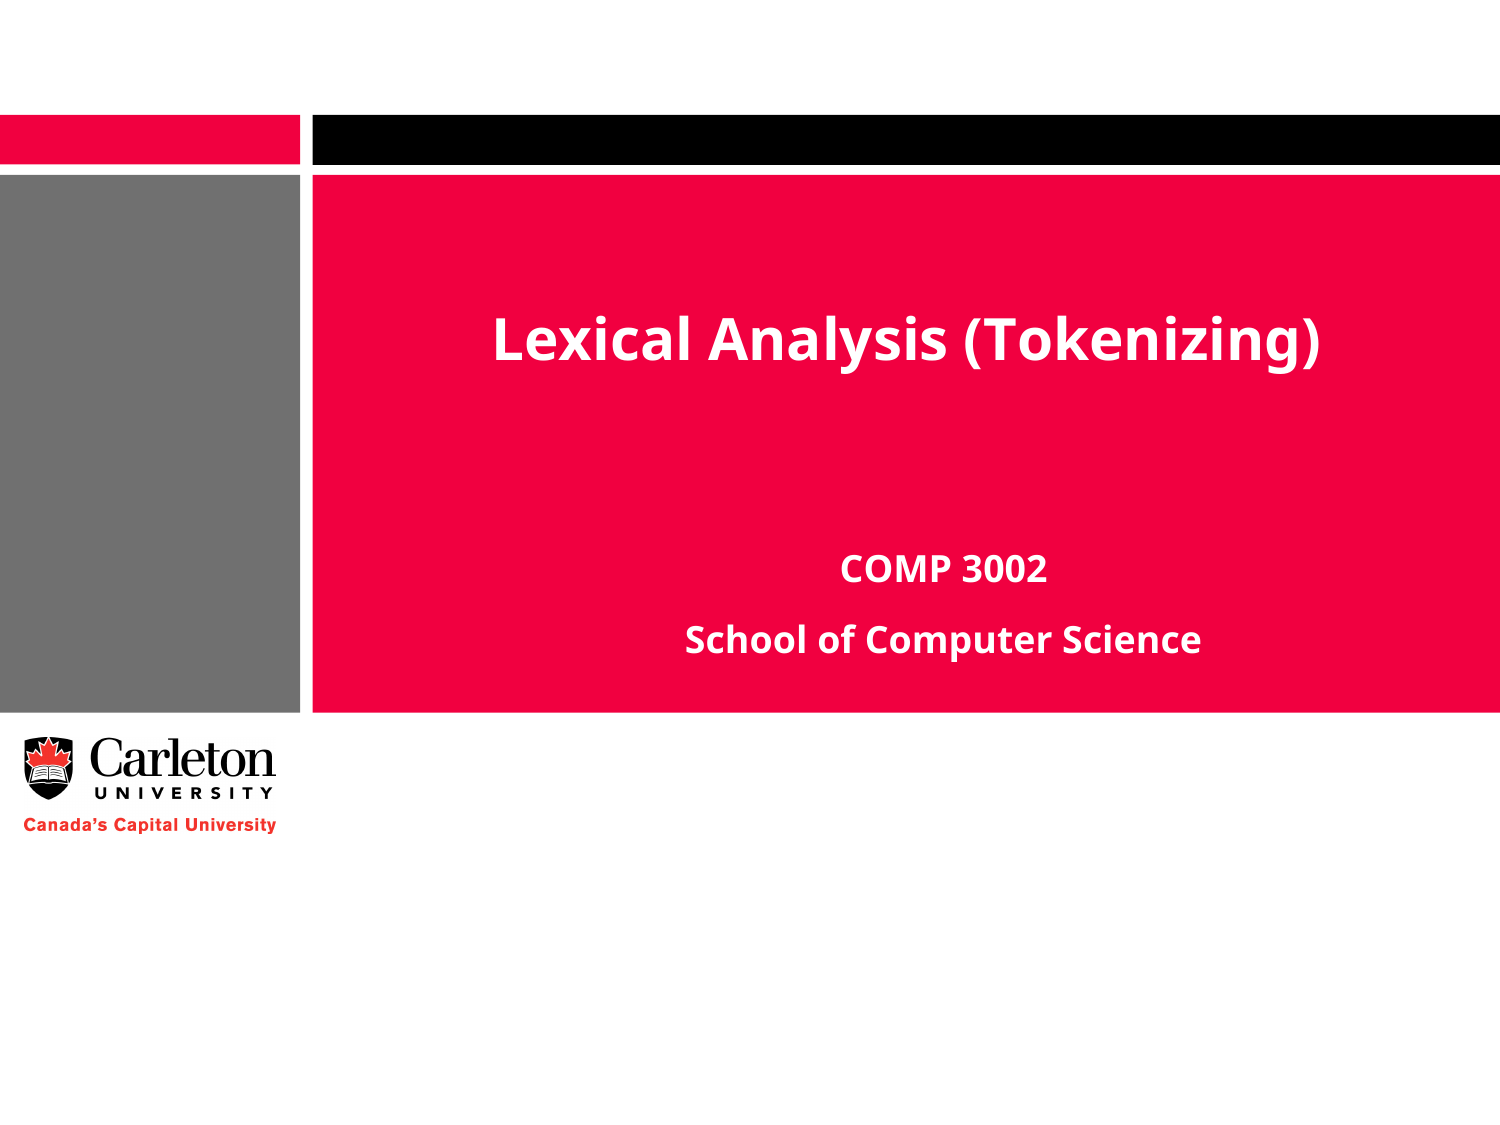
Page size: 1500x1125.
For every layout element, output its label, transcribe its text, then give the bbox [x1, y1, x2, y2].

subtitle COMP 3002 School of Computer Science [312, 524, 1500, 713]
picture [24, 737, 276, 834]
title Lexical Analysis (Tokenizing) [312, 174, 1500, 501]
